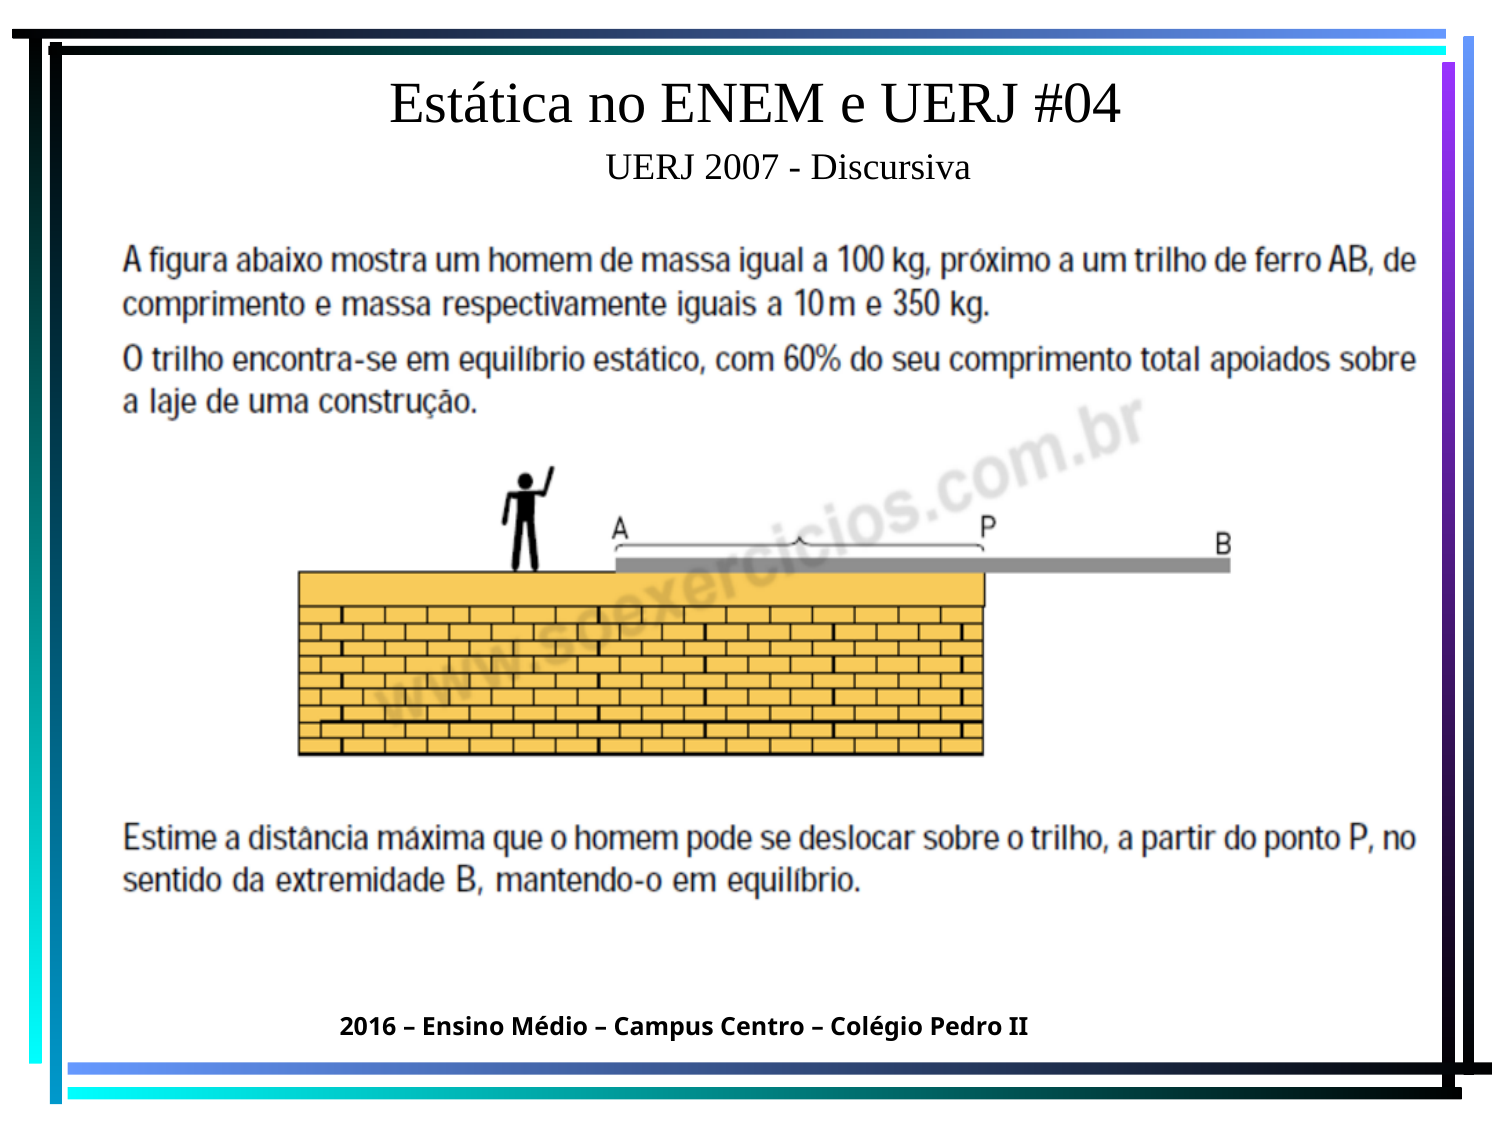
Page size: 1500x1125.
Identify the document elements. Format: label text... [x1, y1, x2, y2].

text_box 2016 – Ensino Médio – Campus Centro – Colégio Pedro II [324, 1003, 1045, 1049]
text_box UERJ 2007 - Discursiva [590, 135, 1034, 193]
picture [0, 0, 1500, 1125]
title Estática no ENEM e UERJ #04 [118, 59, 1394, 140]
